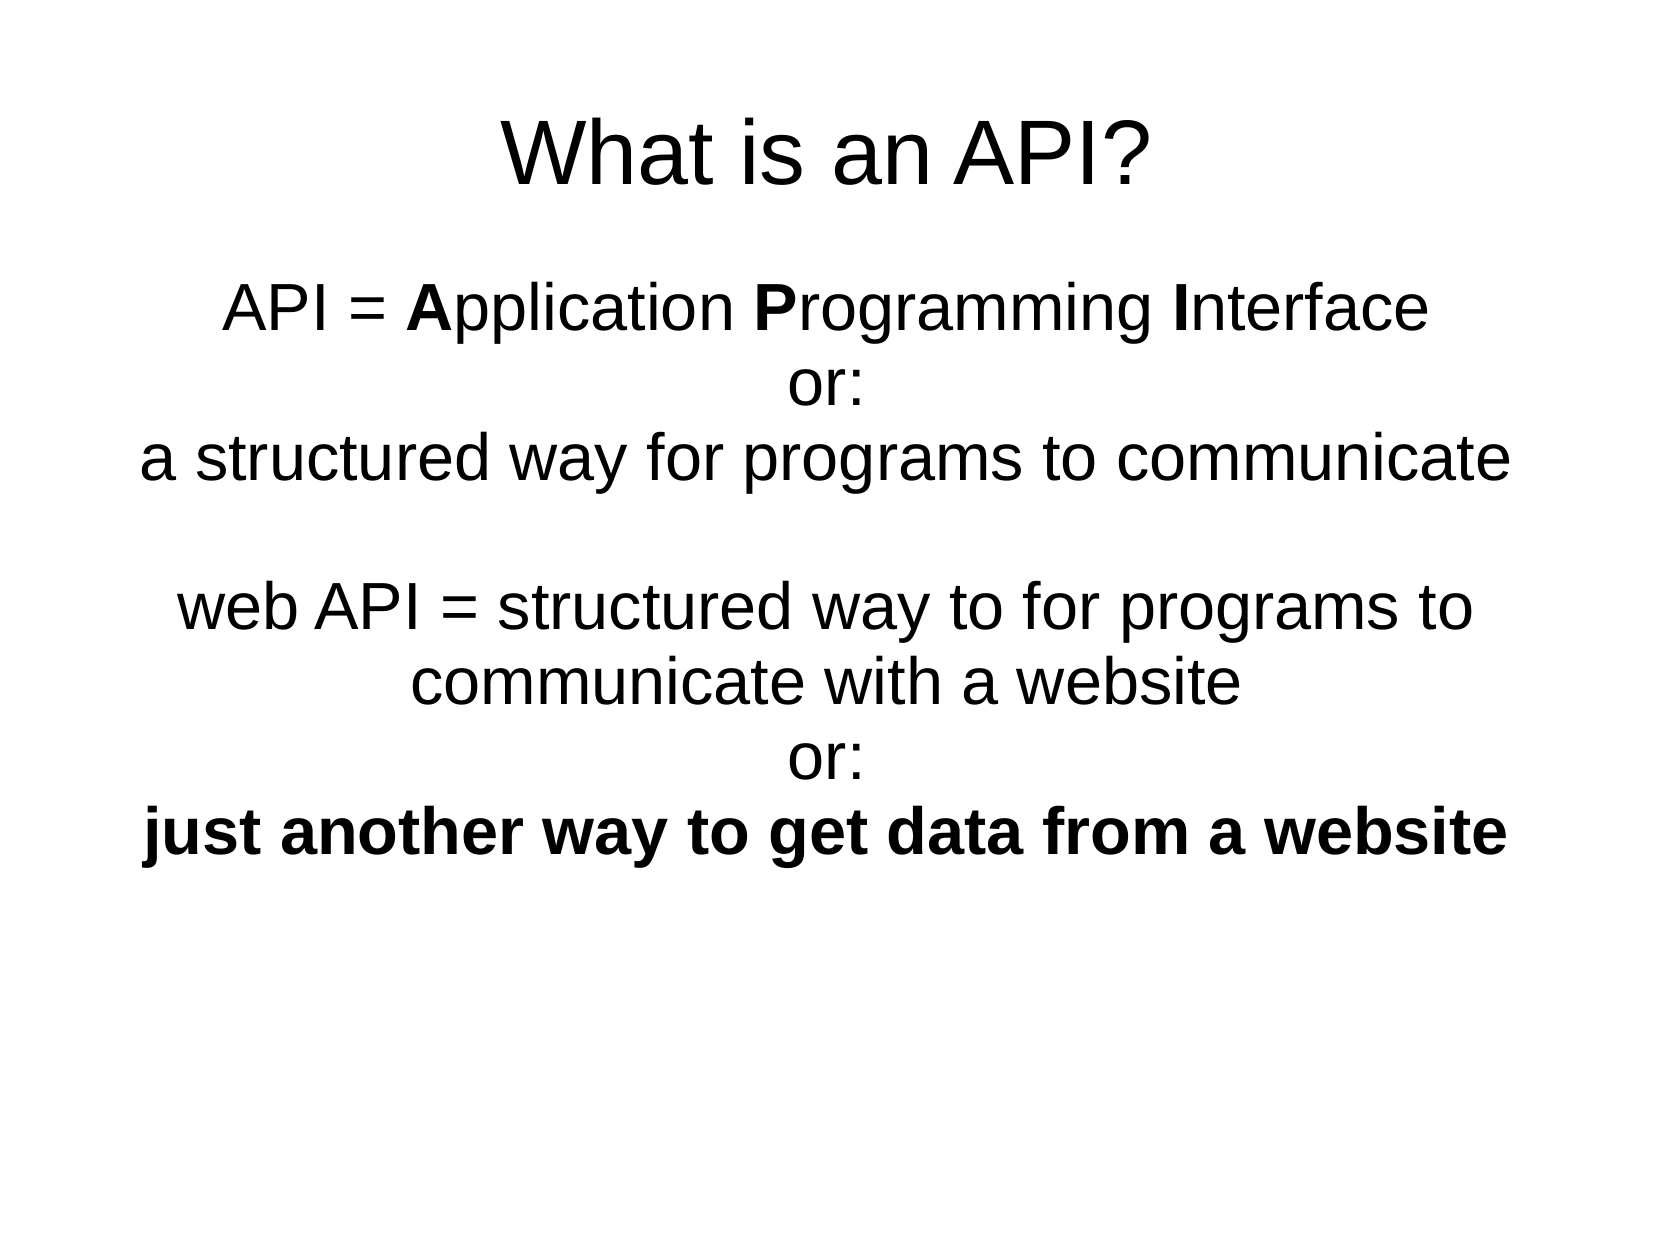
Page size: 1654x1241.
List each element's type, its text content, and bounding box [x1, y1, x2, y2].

subtitle API = Application Programming Interface or: a structured way for programs to communicate web API = structured way to for programs to communicate with a website or: just another way to get data from a website [82, 270, 1571, 990]
title What is an API? [82, 49, 1571, 257]
